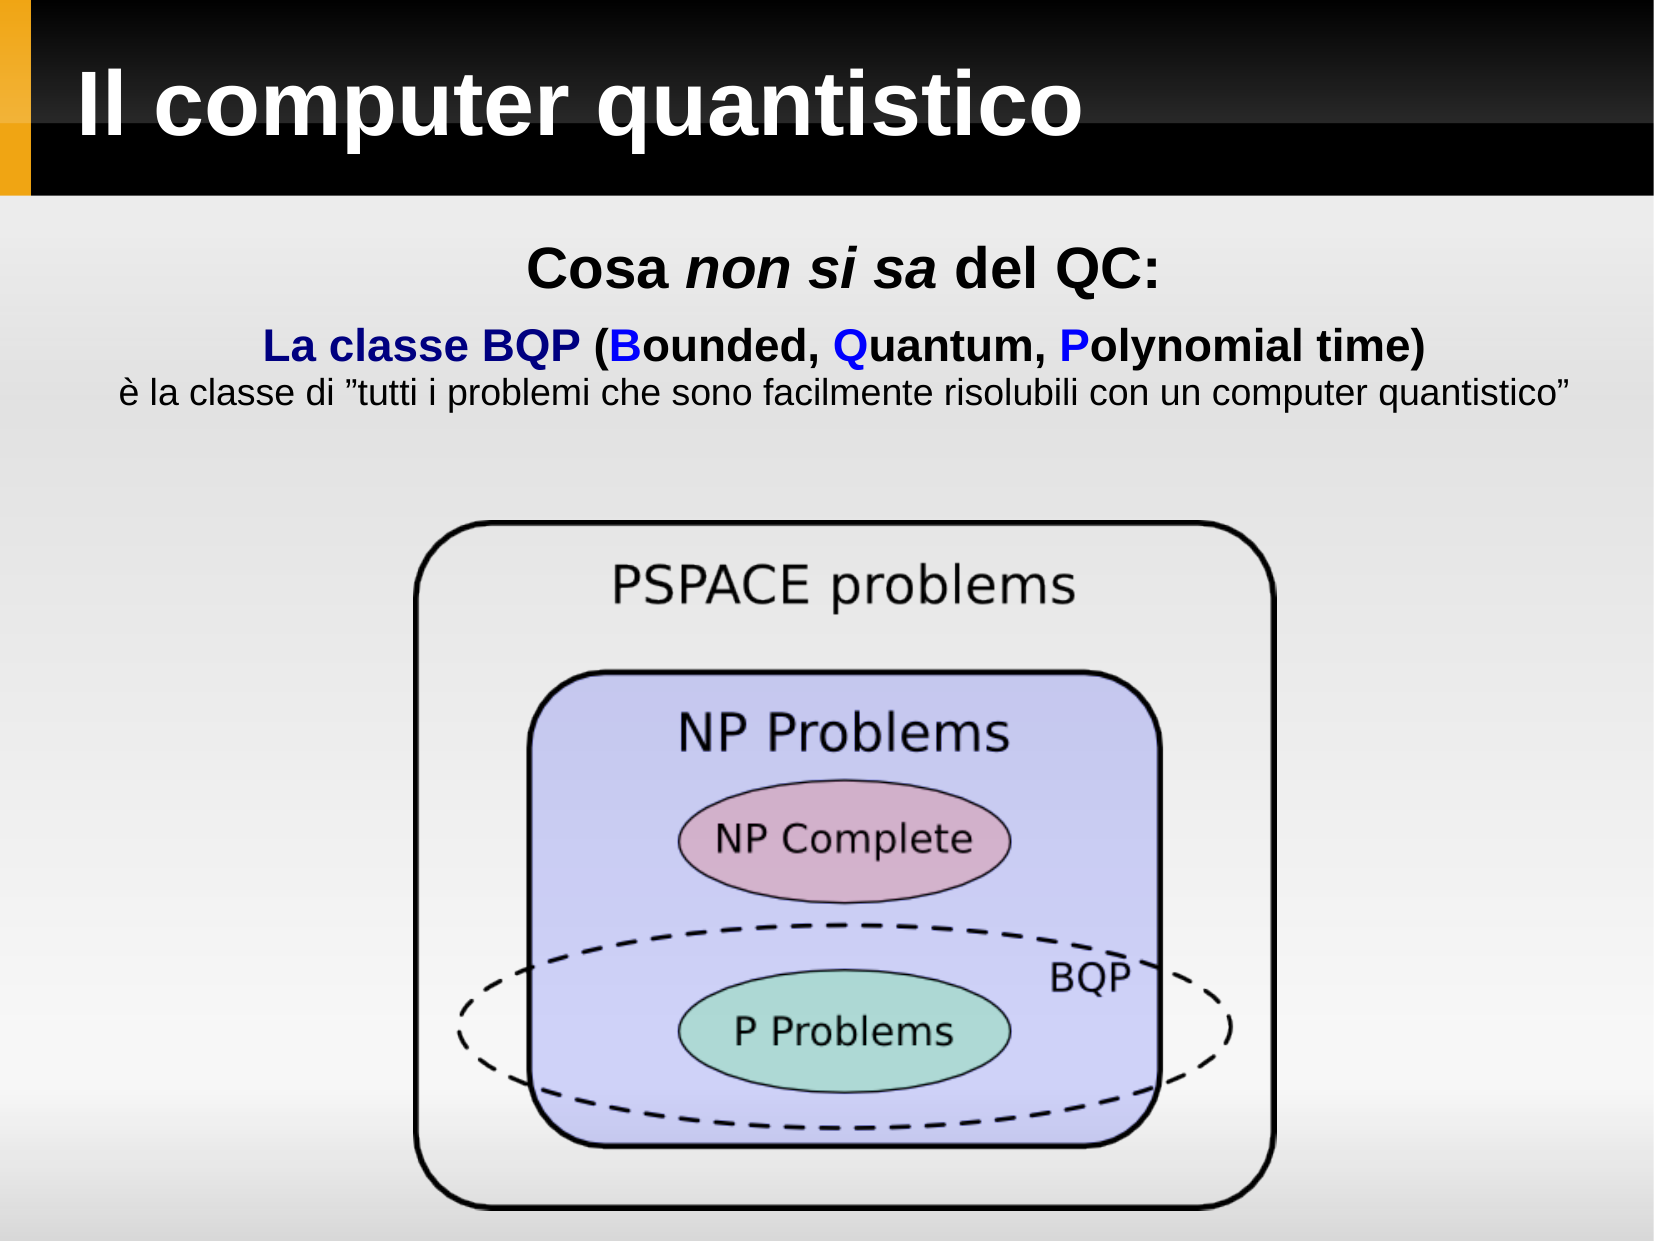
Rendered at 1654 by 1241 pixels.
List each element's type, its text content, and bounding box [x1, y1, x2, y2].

subtitle Cosa non si sa del QC: La classe BQP (Bounded, Quantum, Polynomial time) è la classe di ”tutti i problemi che sono facilmente risolubili con un computer quantistico” [82, 236, 1571, 1211]
title Il computer quantistico [76, 7, 1565, 200]
picture [0, 0, 1654, 1241]
